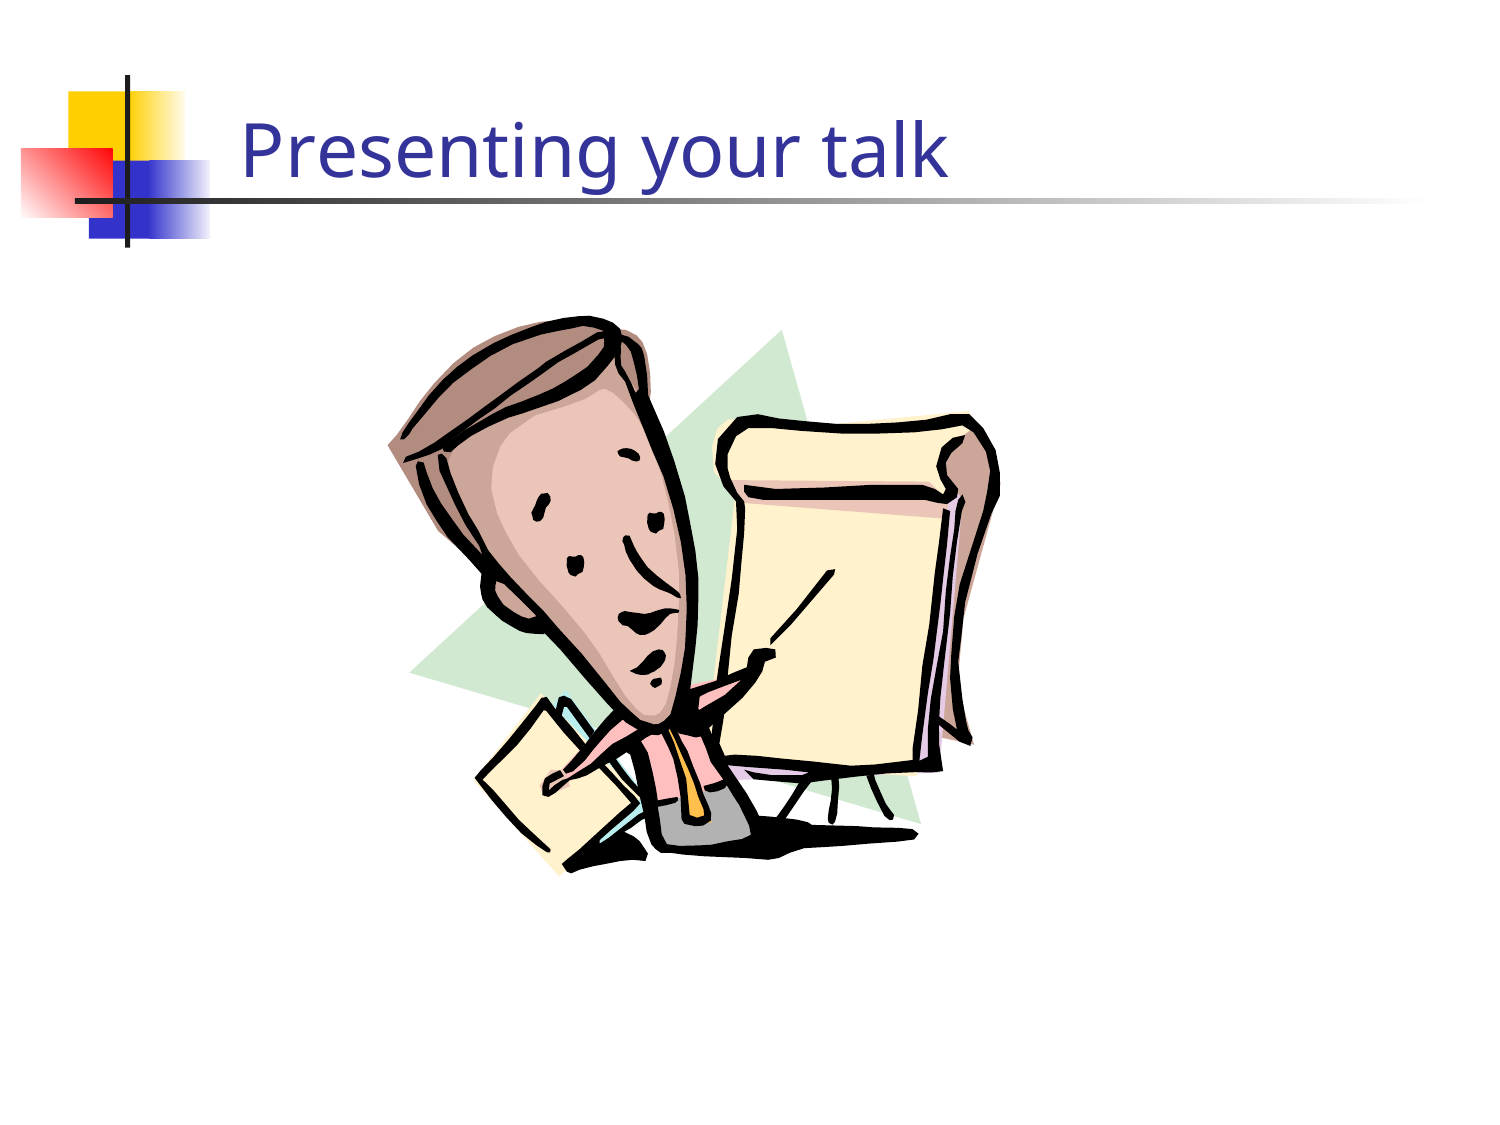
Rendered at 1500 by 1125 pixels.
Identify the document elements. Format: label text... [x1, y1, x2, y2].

title Presenting your talk [224, 12, 1500, 200]
picture [387, 312, 1006, 882]
